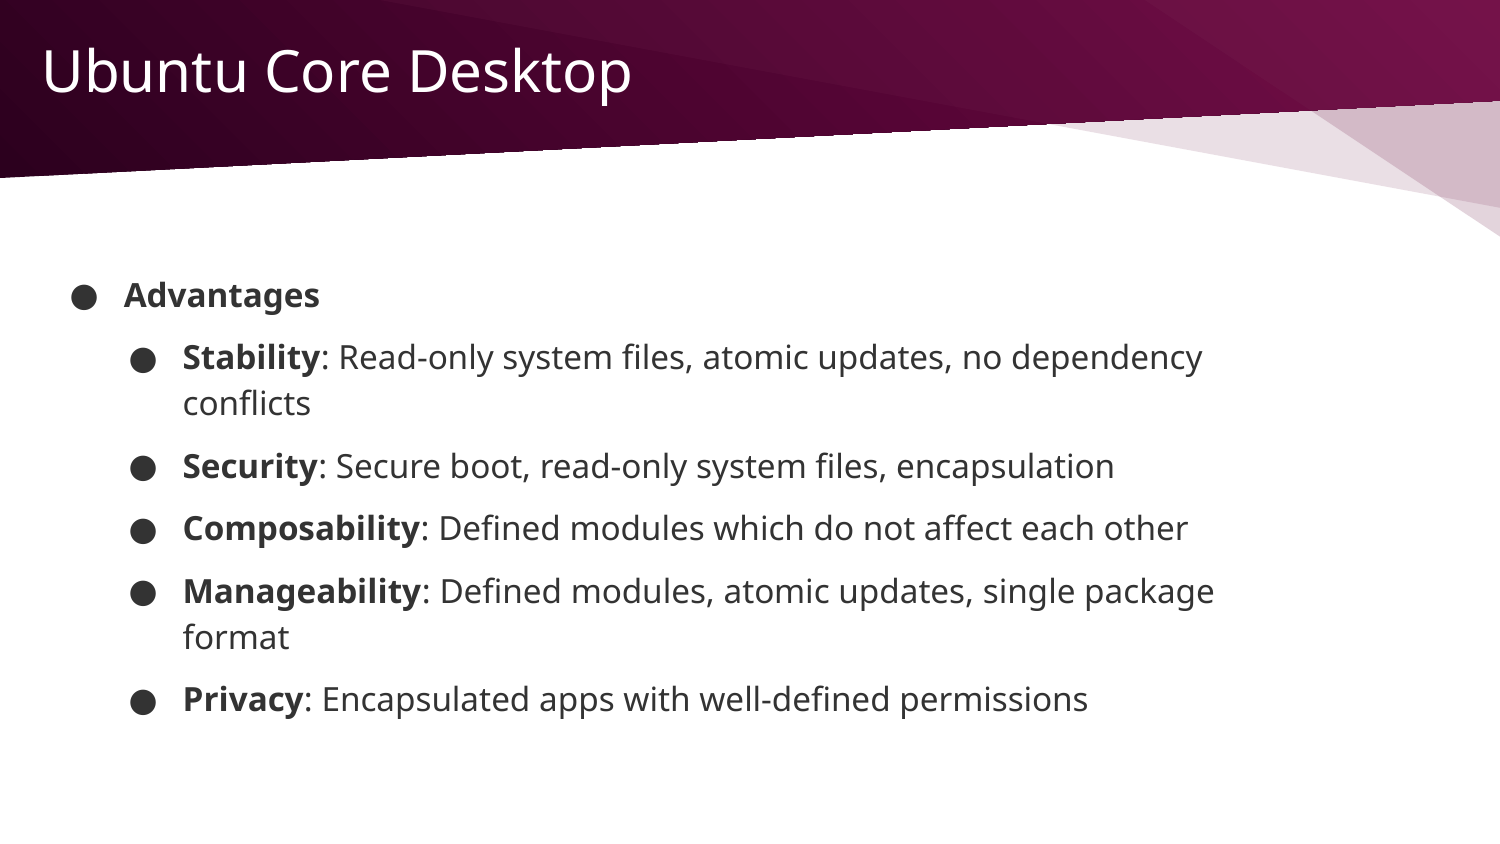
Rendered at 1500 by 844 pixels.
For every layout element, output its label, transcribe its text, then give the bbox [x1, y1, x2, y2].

title Ubuntu Core Desktop [41, 5, 1336, 134]
list Advantages Stability: Read-only system files, atomic updates, no dependency conflicts Security: Secure boot, read-only system files, encapsulation Composability: Defined modules which do not affect each other Manageability: Defined modules, atomic updates, single package format Privacy: Encapsulated apps with well-defined permissions [37, 262, 1327, 823]
